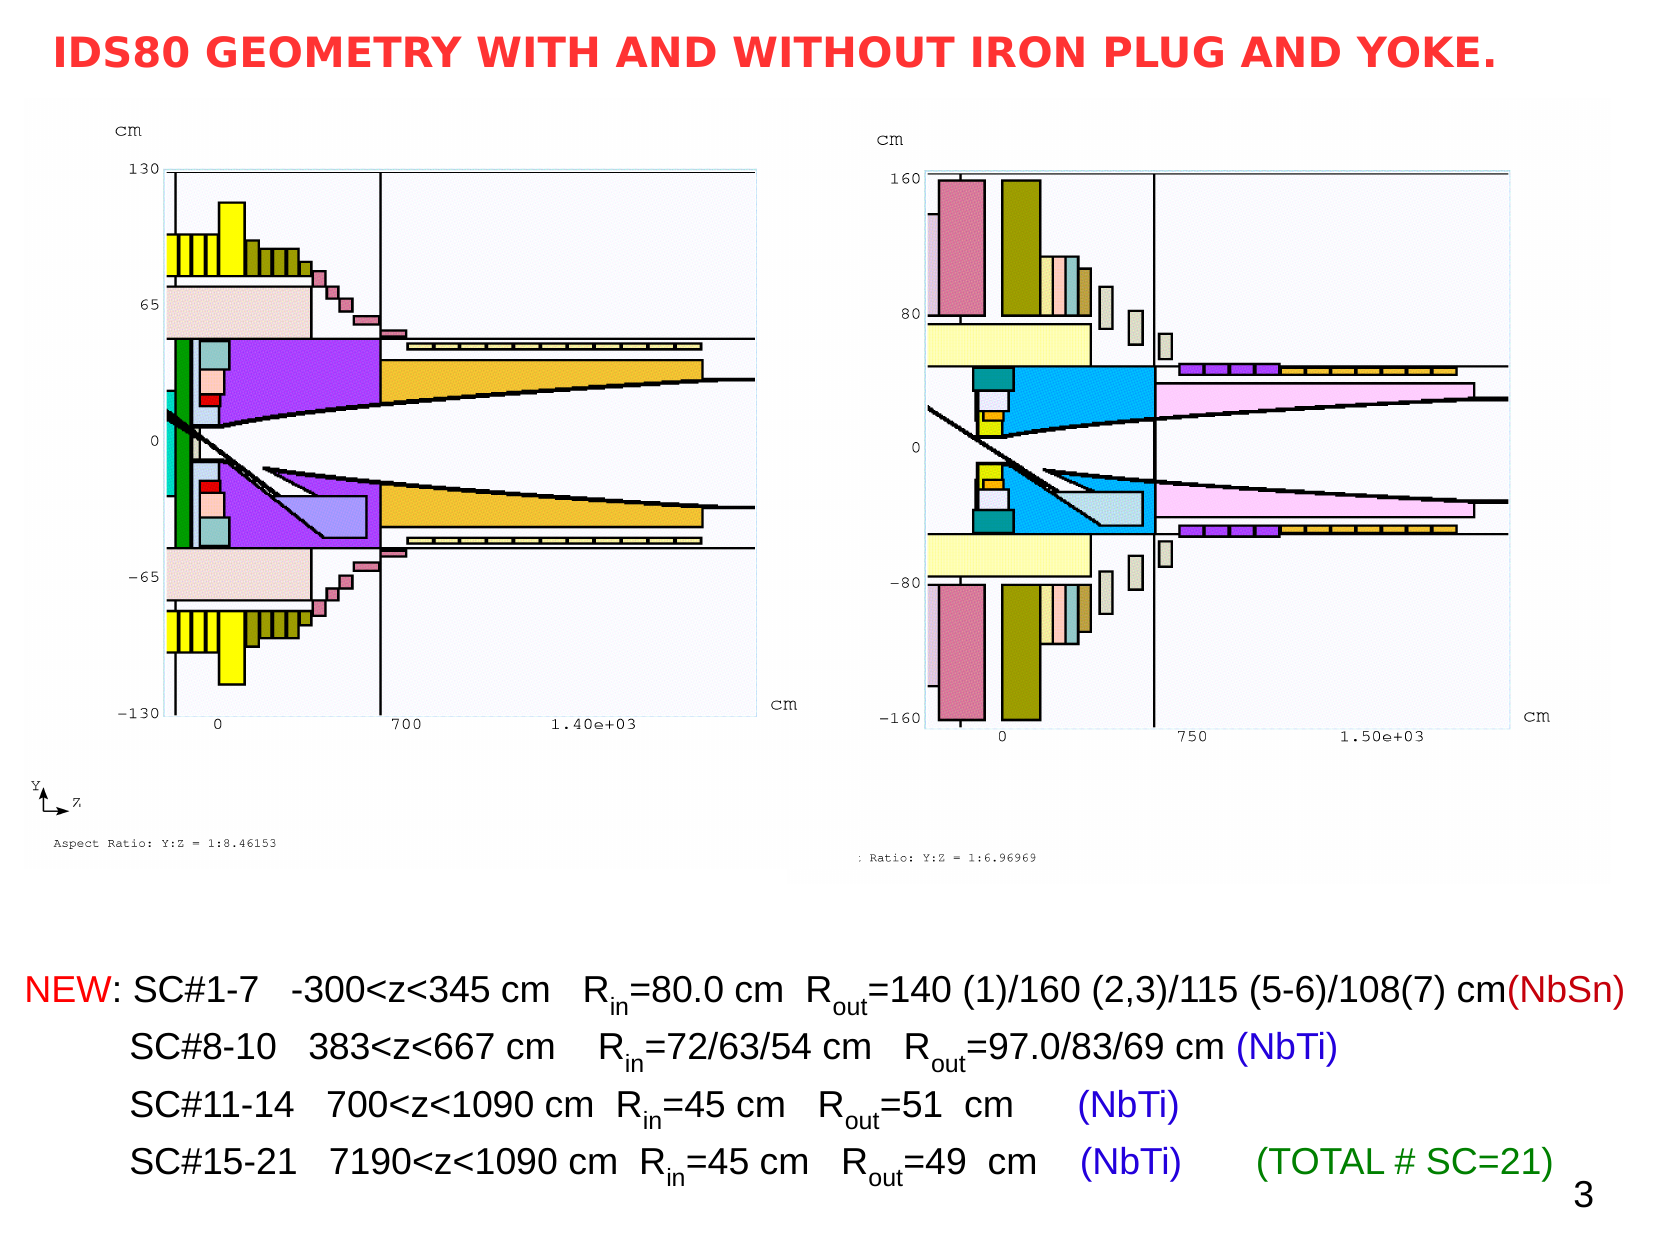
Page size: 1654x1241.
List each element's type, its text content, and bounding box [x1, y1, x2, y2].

text_box 3 [1537, 1160, 1641, 1223]
text_box NEW: SC#1-7 -300<z<345 cm Rin=80.0 cm Rout=140 (1)/160 (2,3)/115 (5-6)/108(7) cm(NbSn) SC#8-10 383<z<667 cm Rin=72/63/54 cm Rout=97.0/83/69 cm (NbTi)‏ SC#11-14 700<z<1090 cm Rin=45 cm Rout=51 cm (NbTi) SC#15-21 7190<z<1090 cm Rin=45 cm Rout=49 cm (NbTi) (TOTAL # SC=21)‏ [9, 955, 1651, 1196]
picture [24, 98, 1613, 887]
text_box IDS80 GEOMETRY WITH AND WITHOUT IRON PLUG AND YOKE. [37, 16, 1576, 84]
